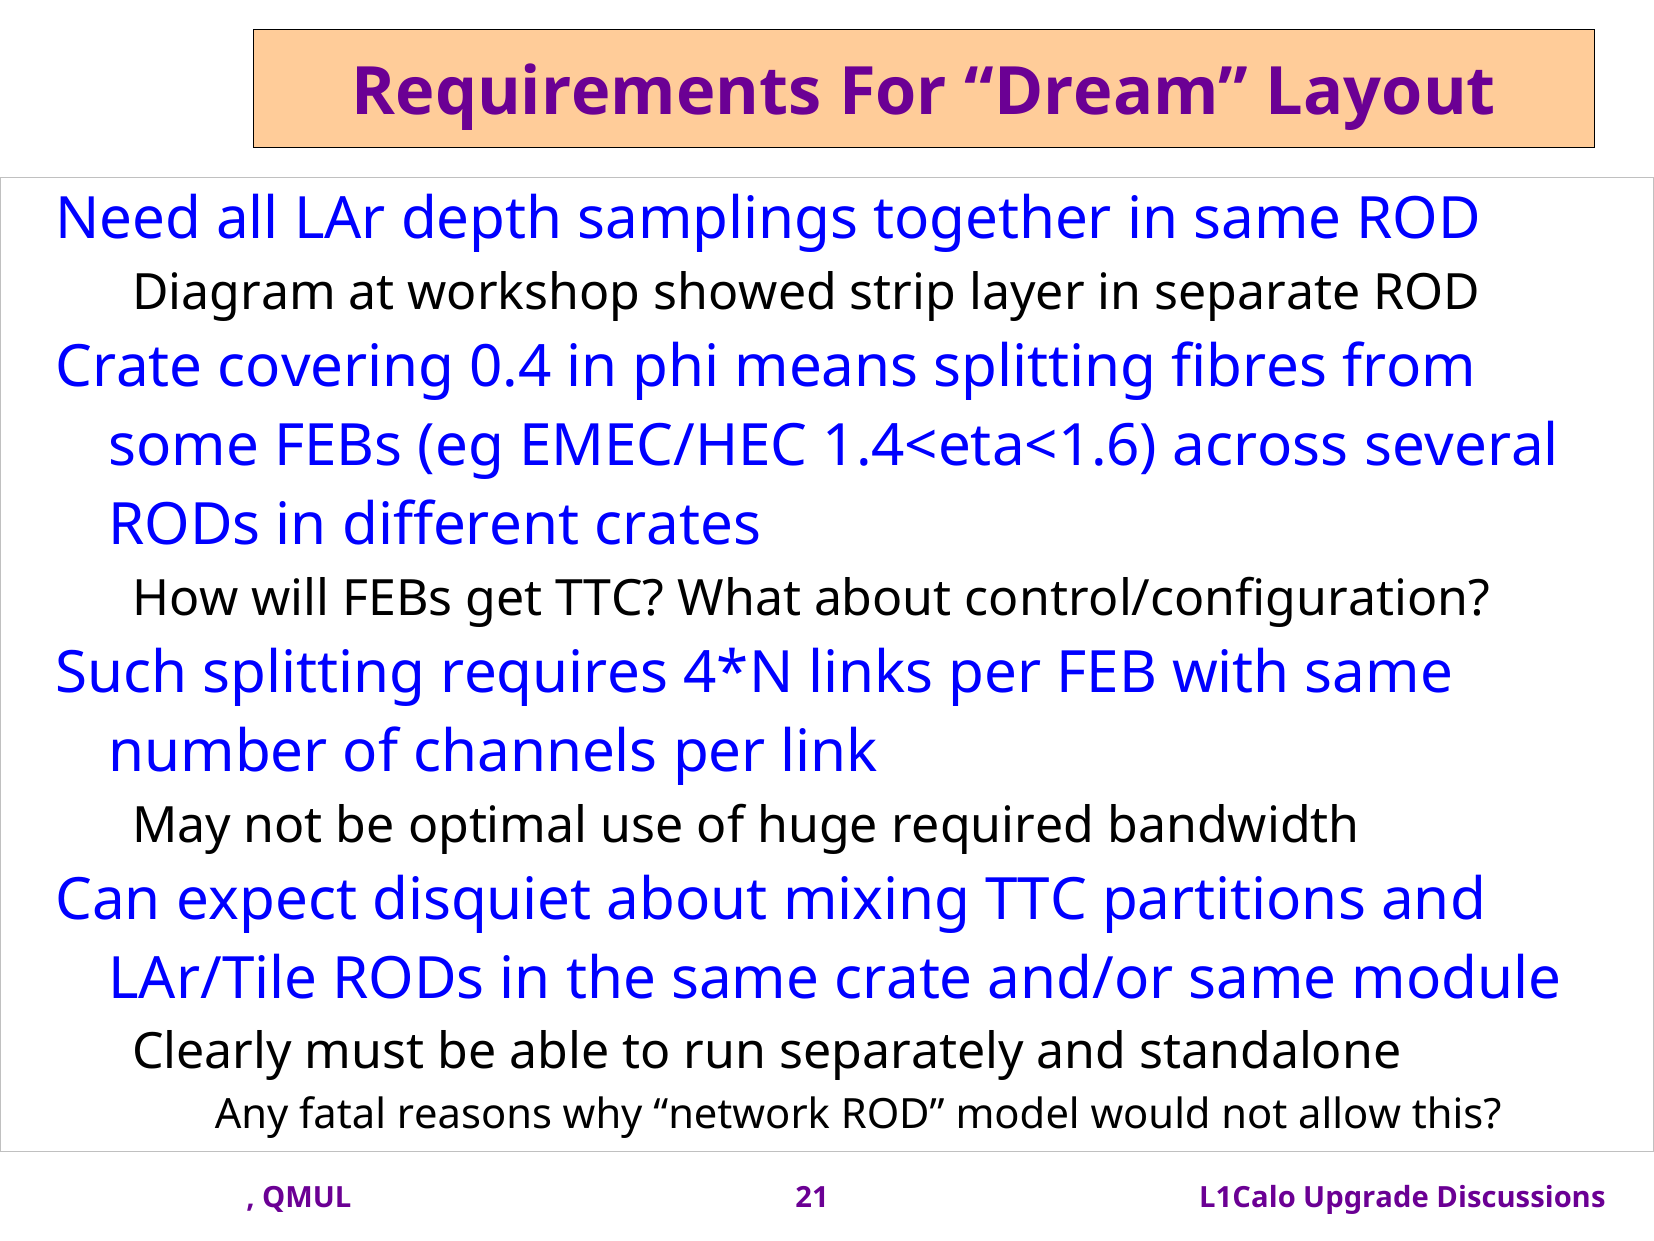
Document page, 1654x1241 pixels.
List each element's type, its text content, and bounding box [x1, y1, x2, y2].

title Requirements For “Dream” Layout [253, 29, 1595, 148]
list Need all LAr depth samplings together in same ROD Diagram at workshop showed strip layer in separate ROD Crate covering 0.4 in phi means splitting fibres from some FEBs (eg EMEC/HEC 1.4<eta<1.6) across several RODs in different crates How will FEBs get TTC? What about control/configuration? Such splitting requires 4*N links per FEB with same number of channels per link May not be optimal use of huge required bandwidth Can expect disquiet about mixing TTC partitions and LAr/Tile RODs in the same crate and/or same module Clearly must be able to run separately and standalone Any fatal reasons why “network ROD” model would not allow this? [37, 176, 1602, 1163]
